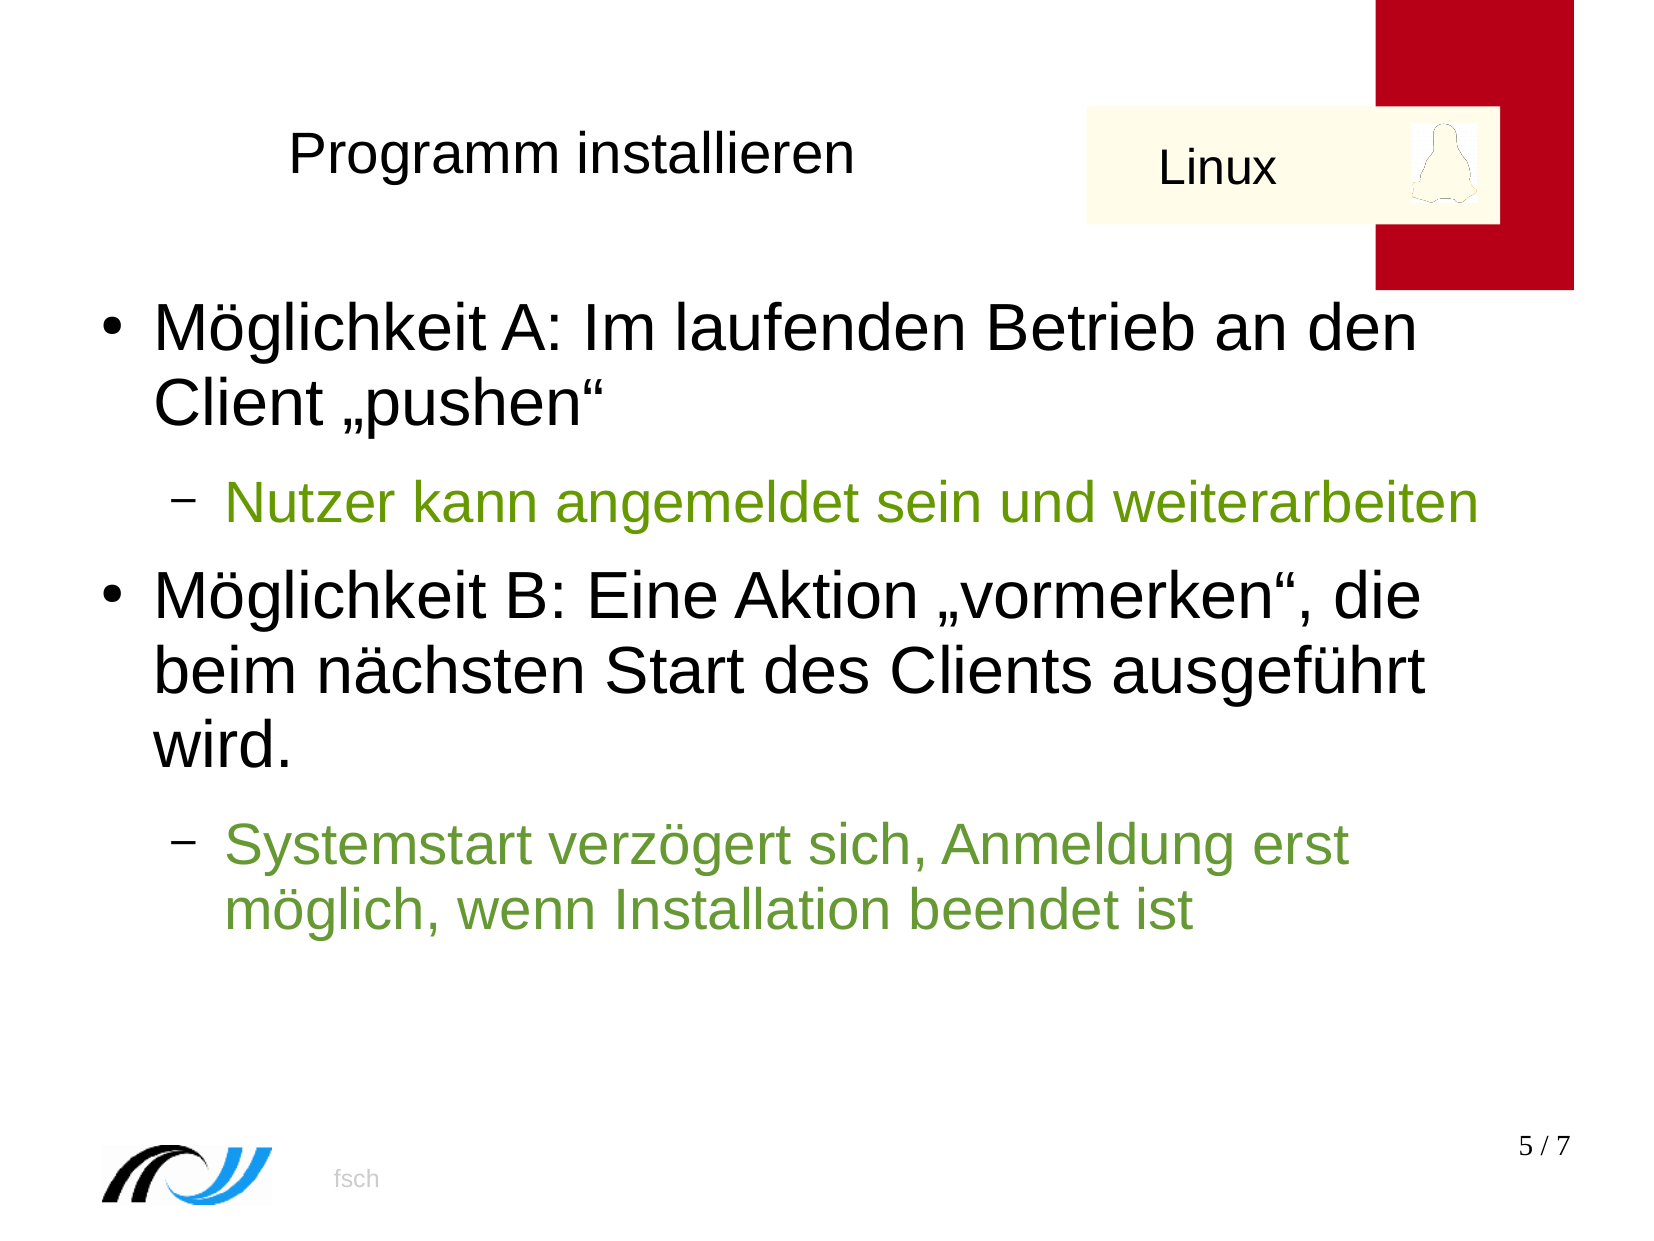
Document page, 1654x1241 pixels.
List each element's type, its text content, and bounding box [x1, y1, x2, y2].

text_box fsch [319, 1157, 395, 1201]
picture [102, 1145, 272, 1205]
title Programm installieren [82, 49, 1063, 257]
list Möglichkeit A: Im laufenden Betrieb an den Client „pushen“ Nutzer kann angemeldet sein und weiterarbeiten Möglichkeit B: Eine Aktion „vormerken“, die beim nächsten Start des Clients ausgeführt wird. Systemstart verzögert sich, Anmeldung erst möglich, wenn Installation beendet ist [82, 290, 1571, 1010]
